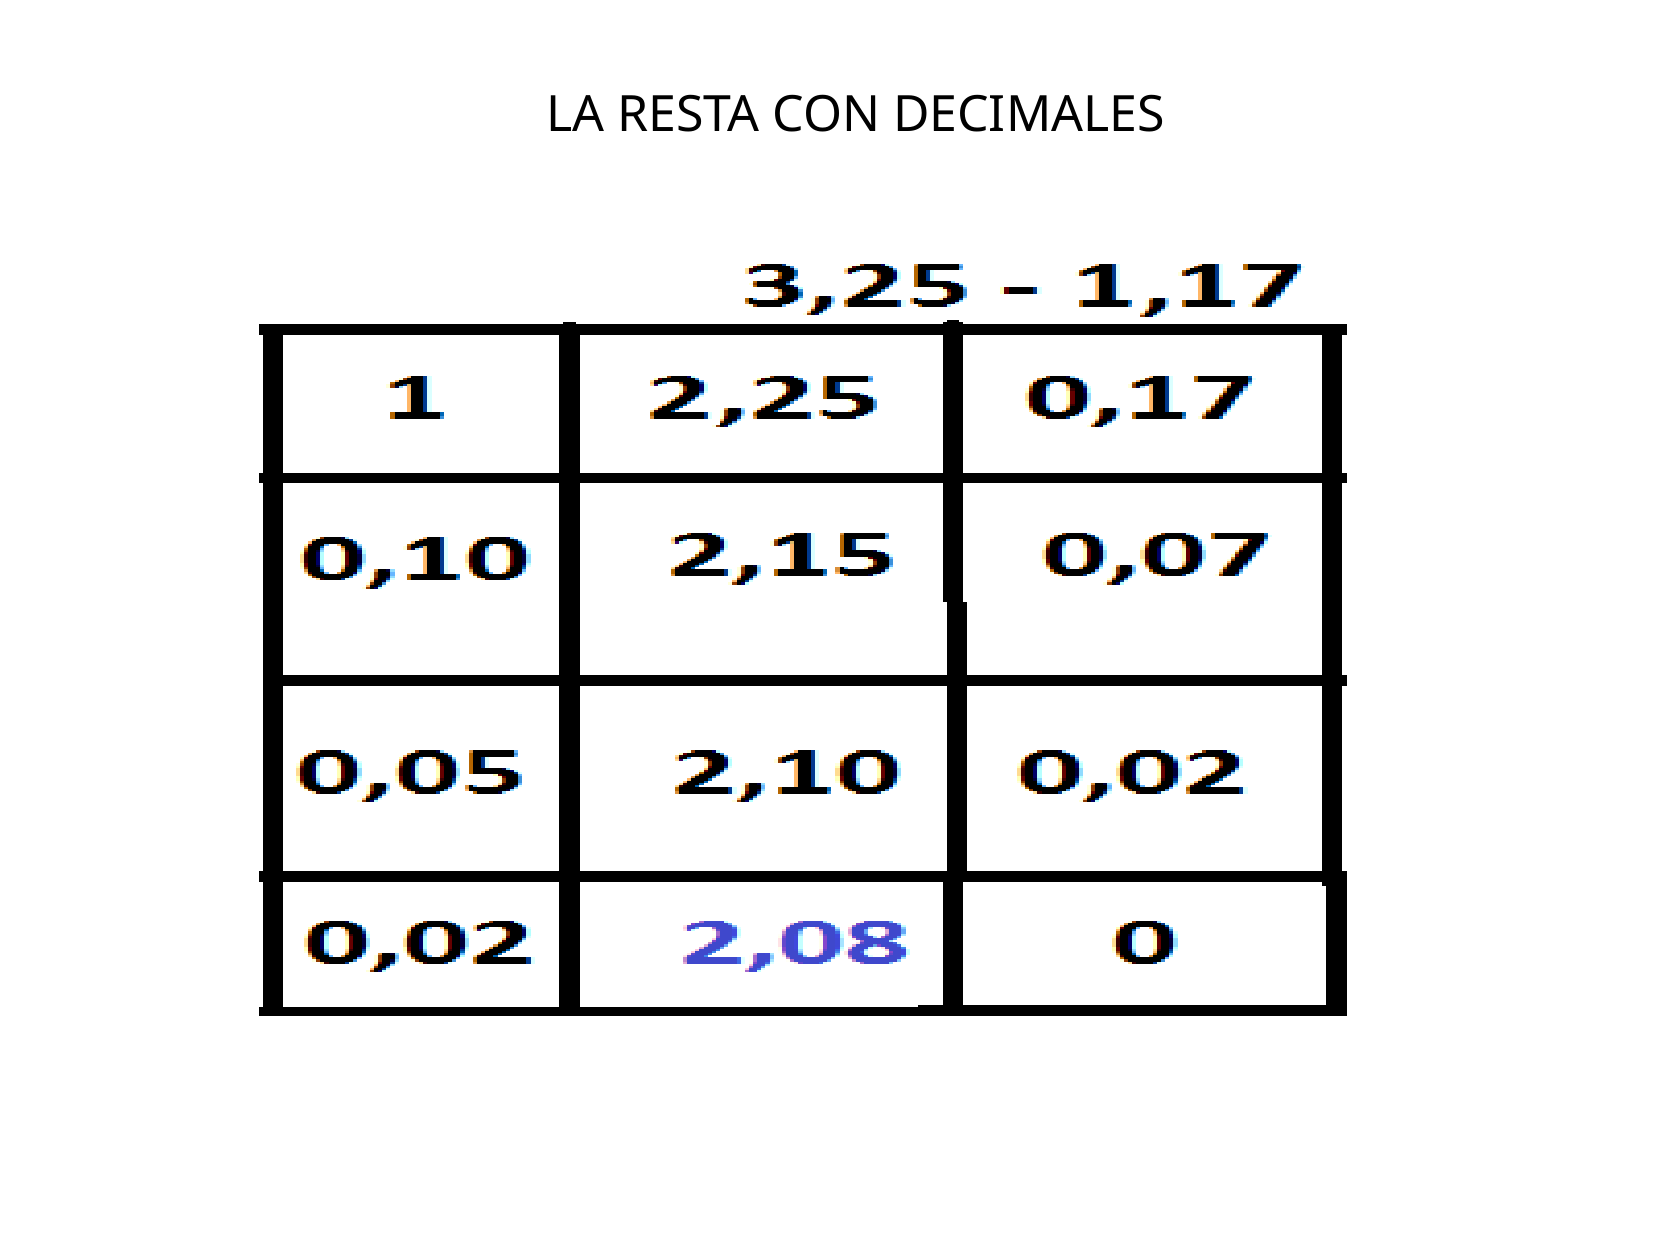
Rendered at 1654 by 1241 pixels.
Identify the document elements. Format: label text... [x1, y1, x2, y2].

picture [259, 236, 1347, 1016]
text_box LA RESTA CON DECIMALES [531, 70, 1230, 153]
